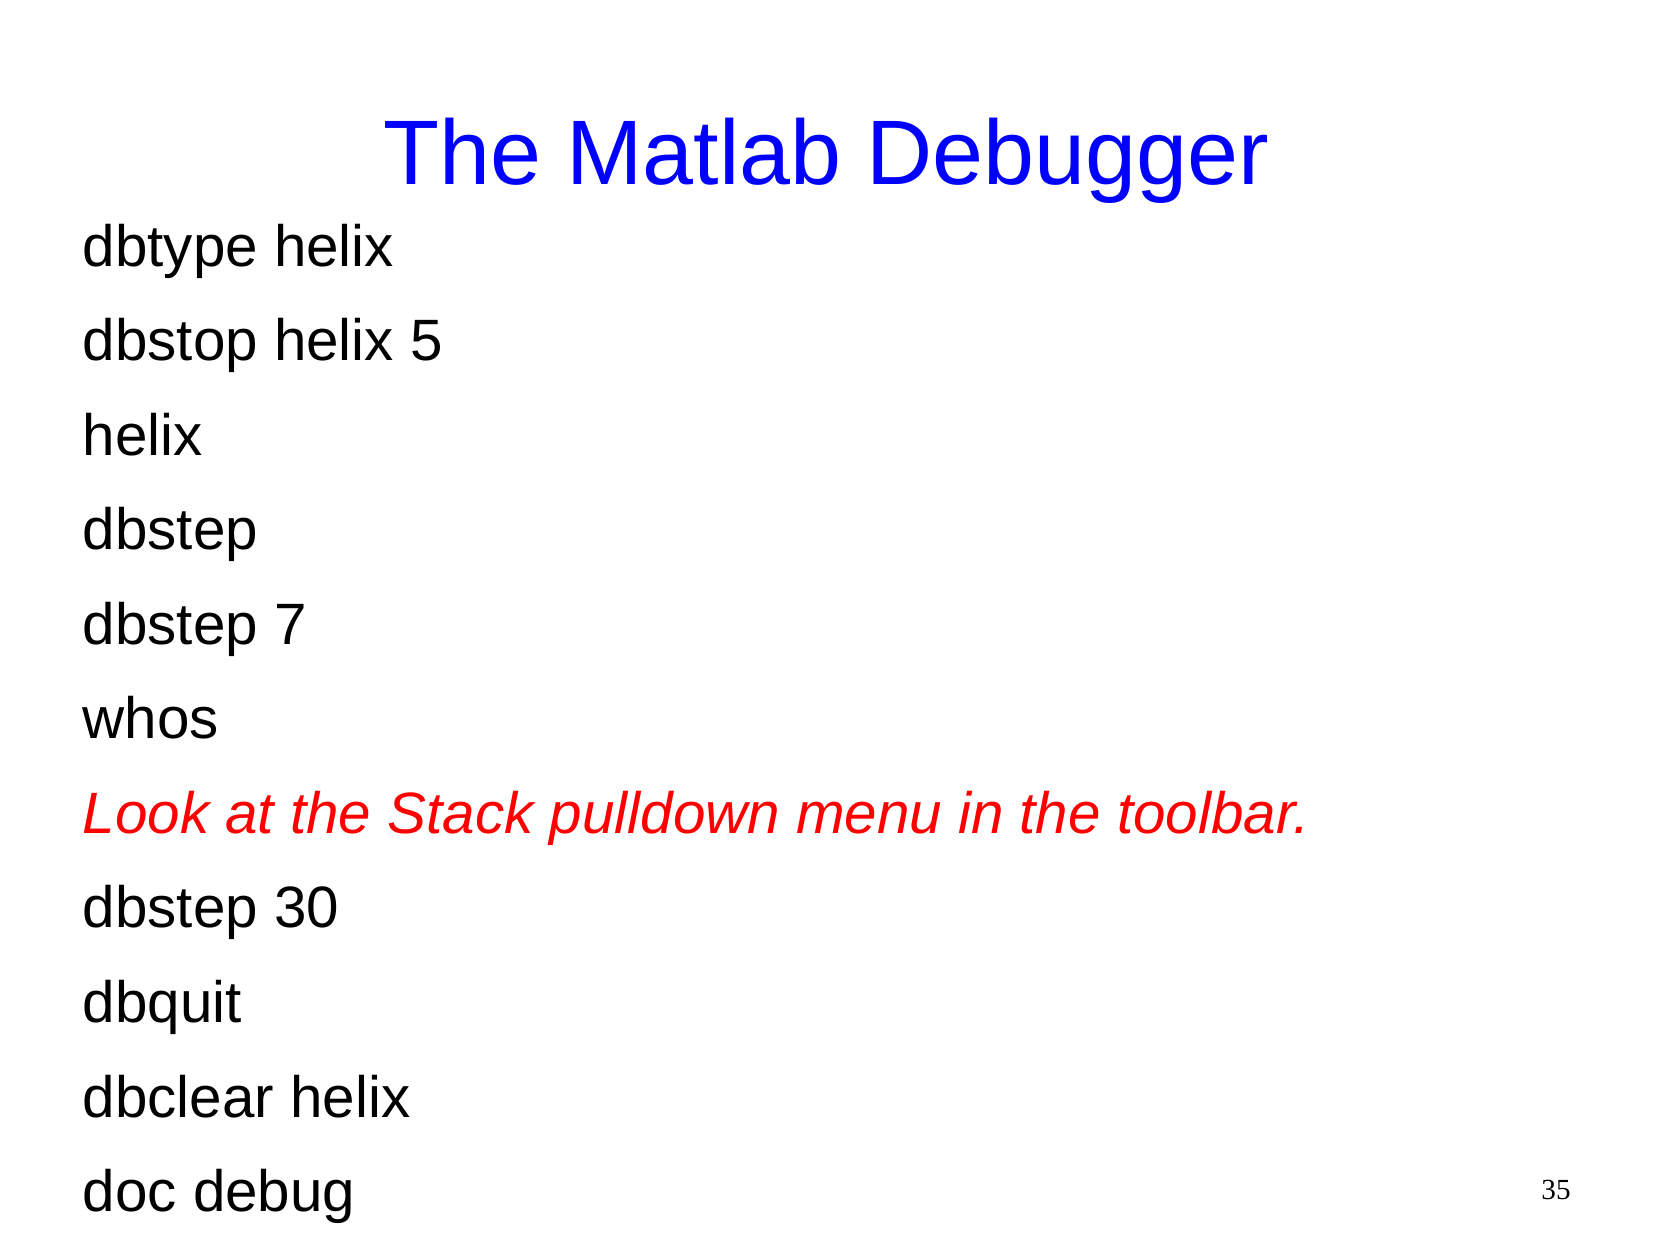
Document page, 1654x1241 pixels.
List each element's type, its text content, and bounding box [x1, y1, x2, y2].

list dbtype helix dbstop helix 5 helix dbstep dbstep 7 whos Look at the Stack pulldown menu in the toolbar. dbstep 30 dbquit dbclear helix doc debug [82, 213, 1571, 1227]
title The Matlab Debugger [82, 56, 1571, 213]
